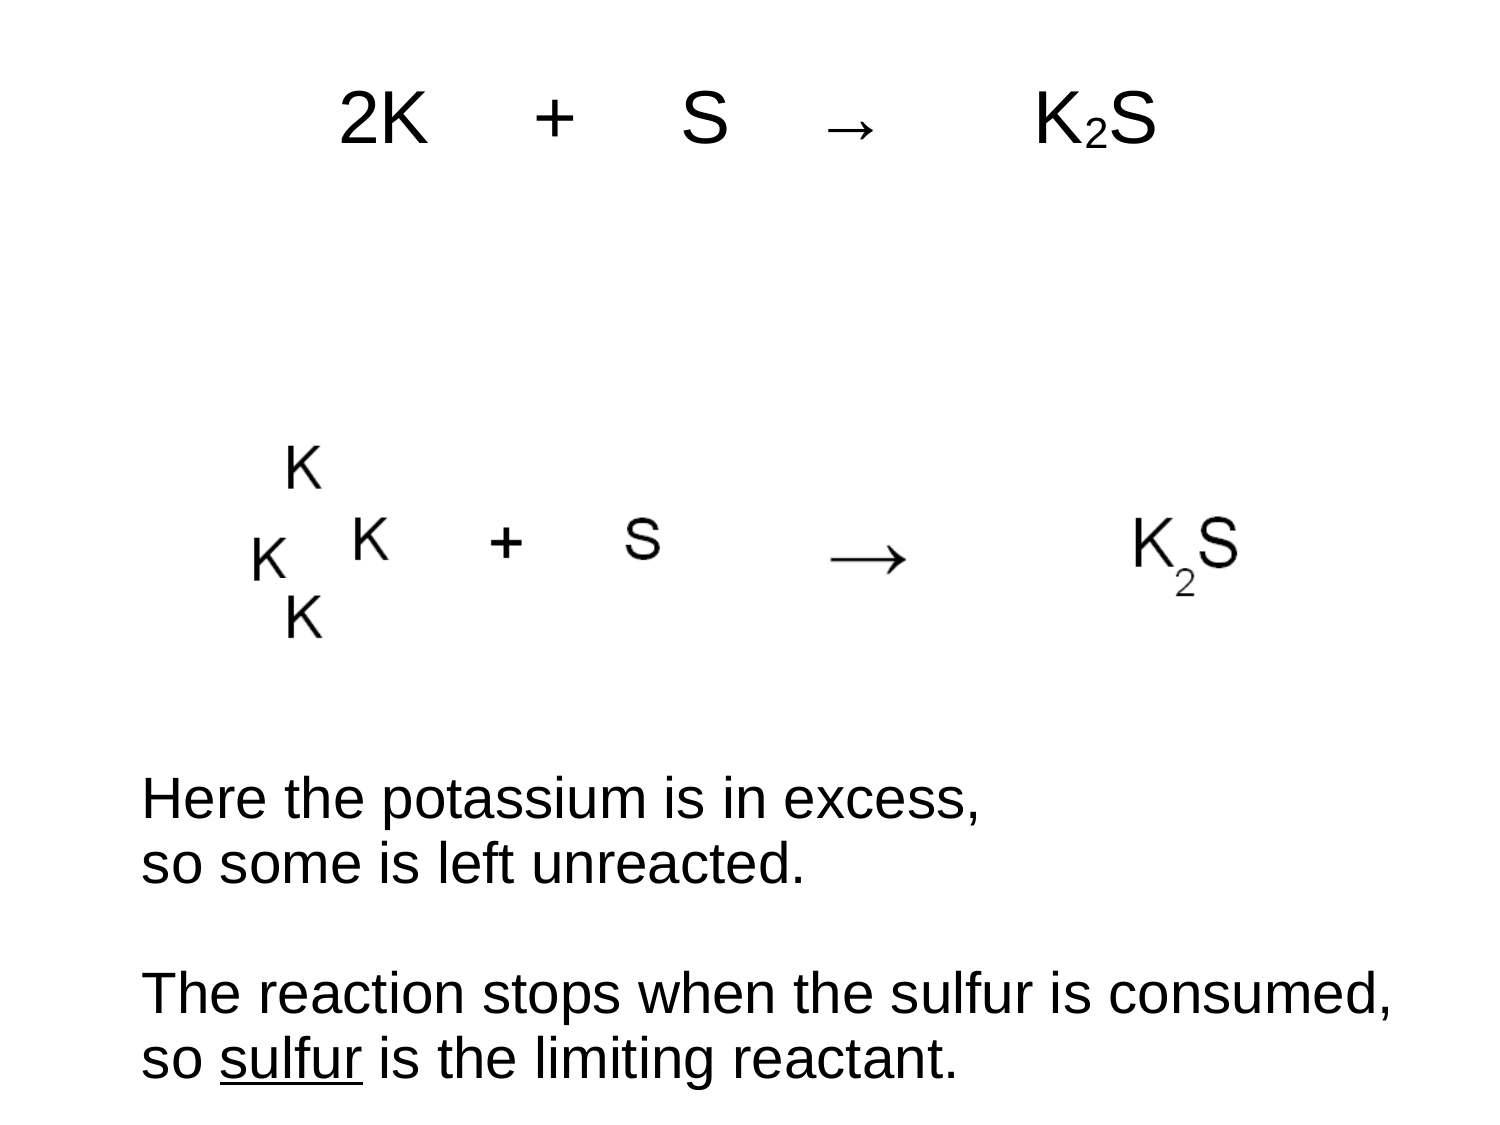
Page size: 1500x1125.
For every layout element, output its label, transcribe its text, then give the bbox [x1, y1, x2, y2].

picture [815, 500, 926, 607]
picture [611, 500, 679, 582]
text_box 2K + S → K2S [68, 68, 1429, 192]
picture [238, 428, 407, 660]
picture [476, 500, 544, 590]
picture [1118, 500, 1258, 613]
text_box Here the potassium is in excess, so some is left unreacted. The reaction stops when the sulfur is consumed, so sulfur is the limiting reactant. [127, 758, 1420, 1098]
